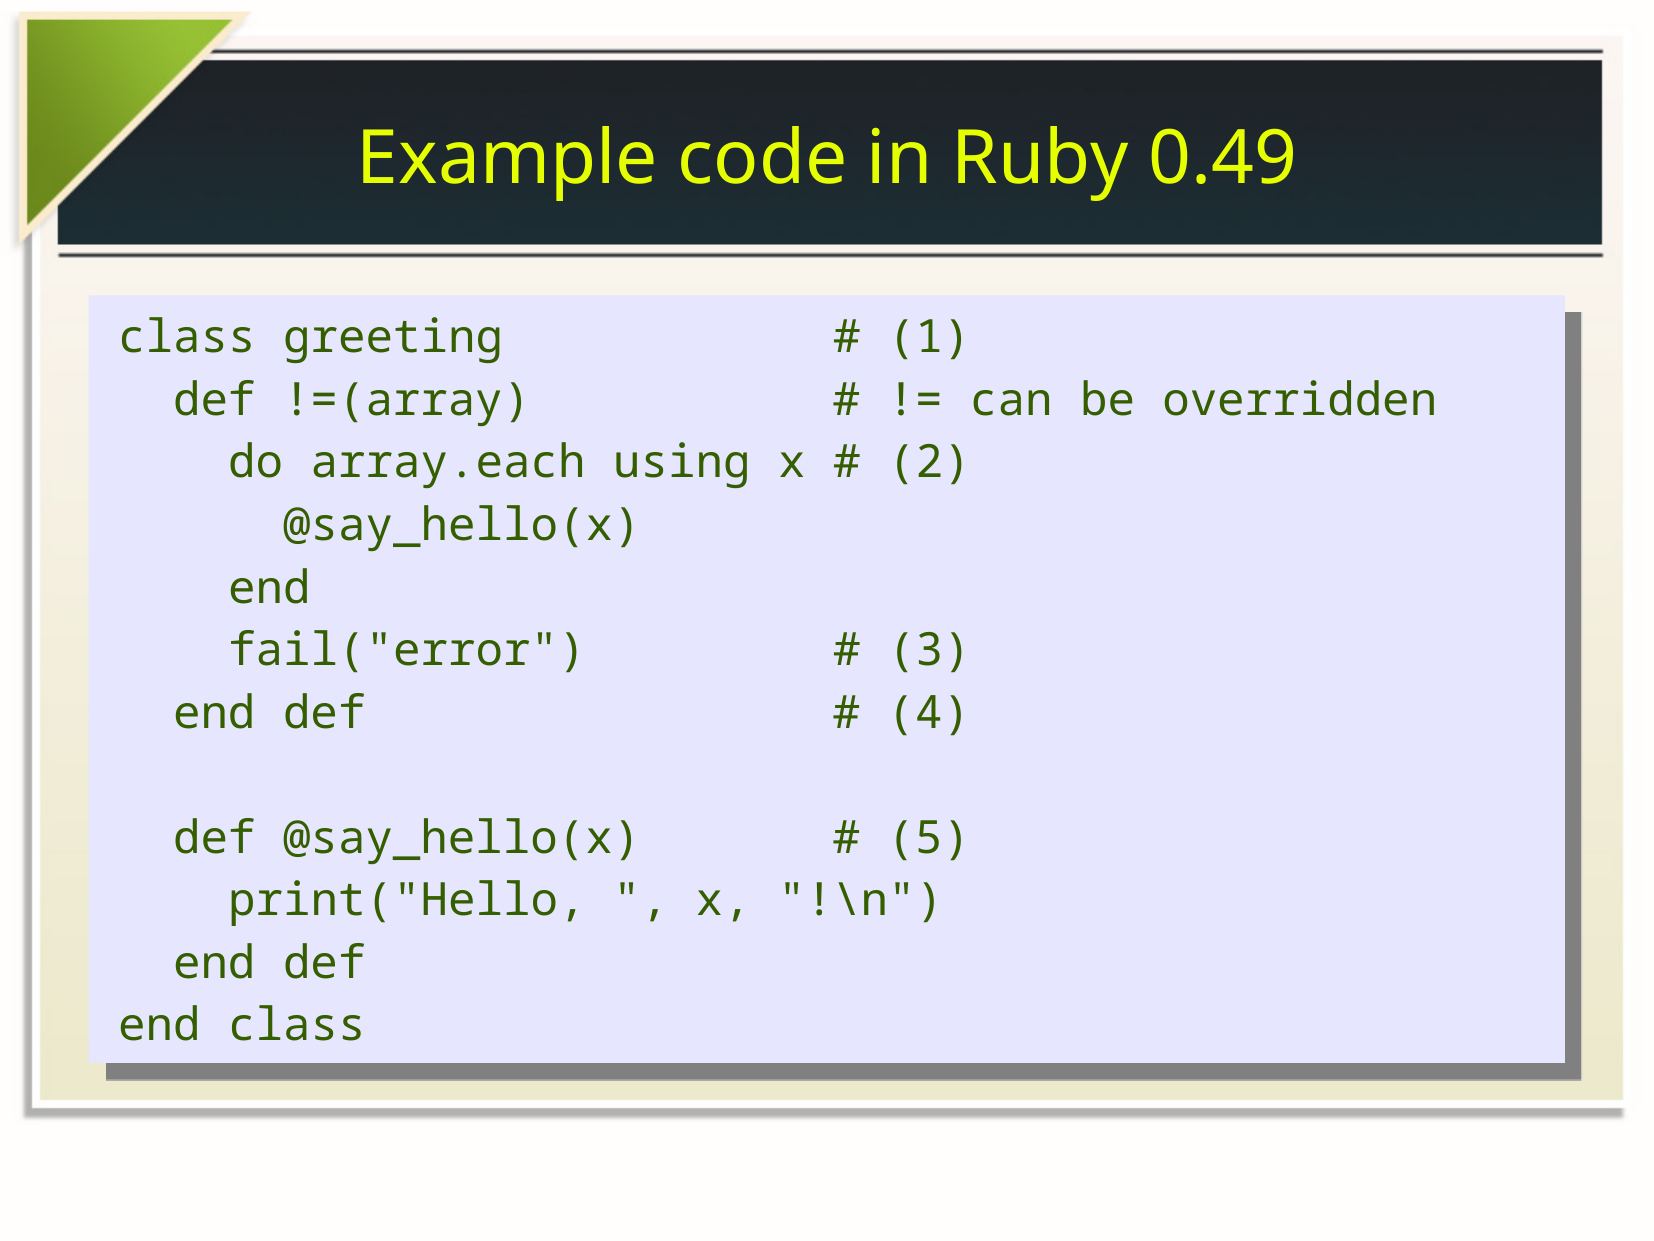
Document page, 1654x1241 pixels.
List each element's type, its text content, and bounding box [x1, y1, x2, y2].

title Example code in Ruby 0.49 [121, 73, 1534, 237]
picture [0, 0, 1654, 1241]
text_box class greeting # (1) def !=(array) # != can be overridden do array.each using x # (2) @say_hello(x) end fail("error") # (3) end def # (4) def @say_hello(x) # (5) print("Hello, ", x, "!\n") end def end class [88, 295, 1565, 1063]
